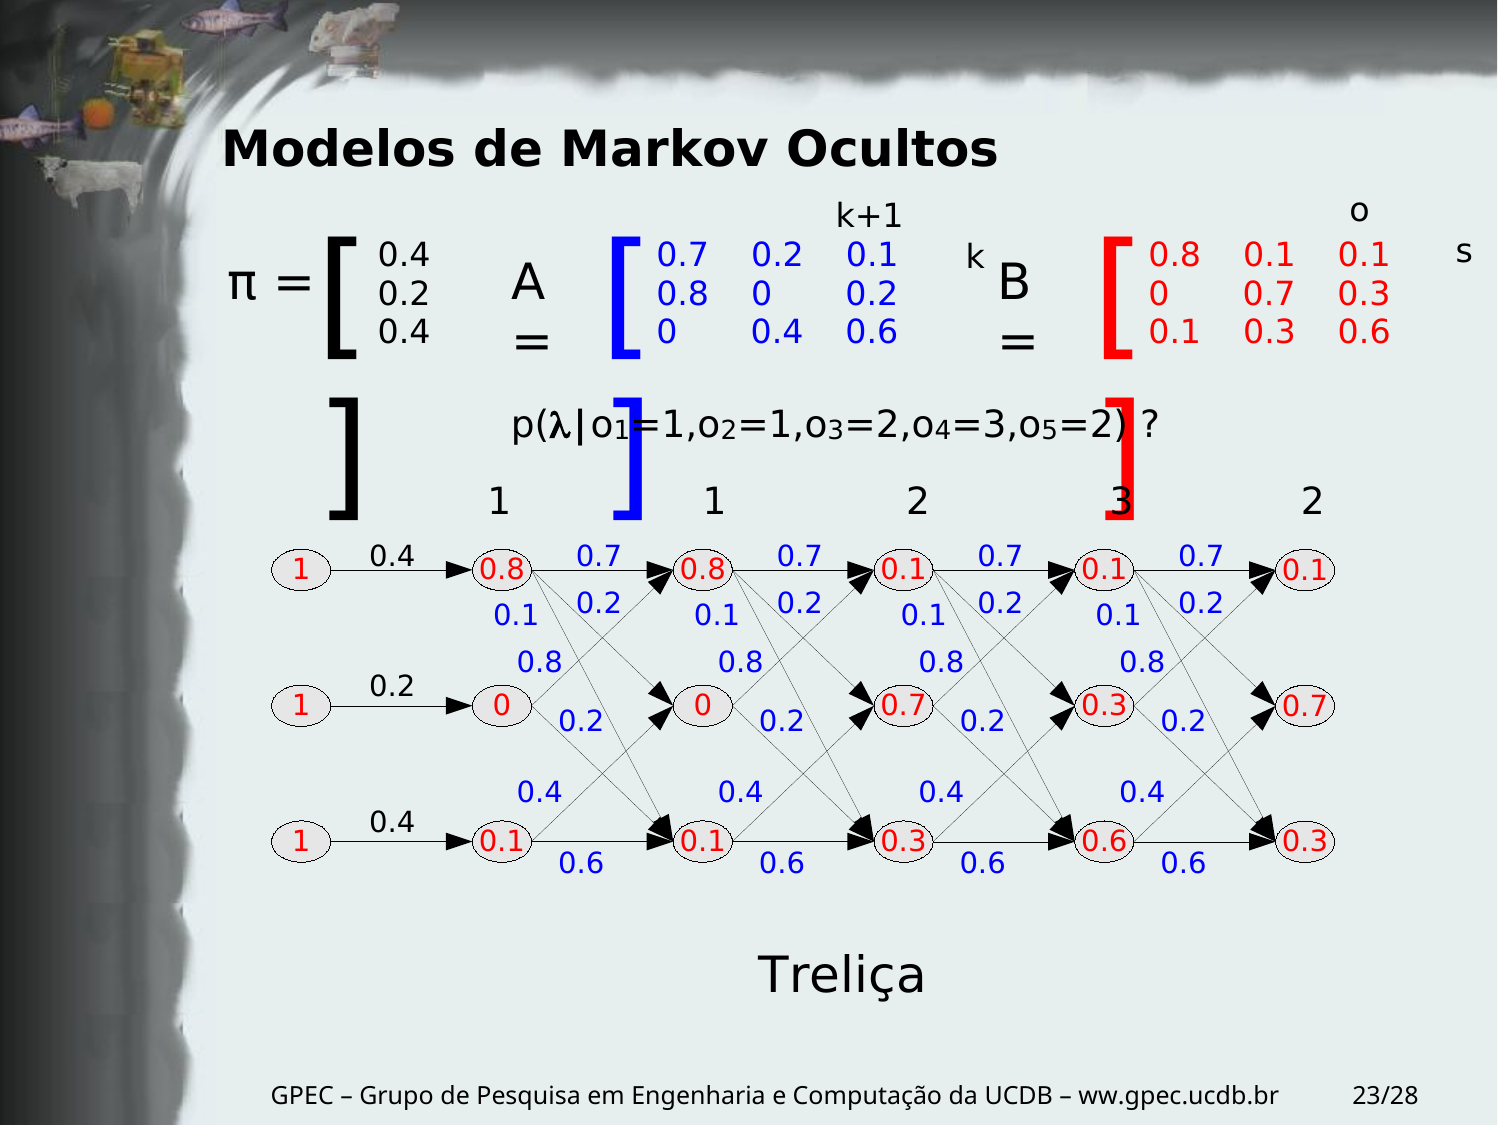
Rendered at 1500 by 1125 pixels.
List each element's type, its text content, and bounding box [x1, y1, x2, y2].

picture [0, 0, 1498, 1125]
text_box B = [983, 246, 1103, 320]
text_box 0.8 [903, 638, 981, 688]
text_box 0.2 [962, 578, 1040, 628]
text_box 1 [271, 549, 331, 591]
text_box 0.2 [1163, 578, 1241, 629]
text_box 0.4 [1104, 768, 1181, 818]
text_box 1 [271, 685, 331, 727]
title Modelos de Markov Ocultos [206, 84, 1477, 215]
text_box 0.3 [874, 820, 933, 863]
text_box 0.2 [744, 697, 821, 747]
text_box 0.1 [1074, 549, 1134, 590]
text_box 0.7 [561, 531, 638, 578]
text_box s [1440, 224, 1488, 278]
text_box k [950, 230, 1000, 284]
text_box 0.2 [944, 697, 1022, 747]
text_box 0 [472, 685, 532, 727]
text_box 0.3 [1275, 821, 1335, 863]
text_box 0.1 [885, 590, 963, 640]
text_box 1 [271, 820, 331, 863]
text_box 0.4 [903, 768, 980, 818]
text_box 0.6 [1145, 839, 1223, 889]
text_box o [1334, 183, 1385, 237]
text_box 0.8 [501, 637, 579, 688]
text_box 1 1 2 3 2 [472, 472, 1325, 531]
text_box A = [496, 246, 617, 320]
text_box 0.8 [1104, 638, 1181, 688]
text_box 0.4 [702, 768, 780, 818]
text_box 0.2 [561, 578, 638, 628]
text_box [ ] [301, 206, 522, 382]
text_box 0.1 [679, 590, 756, 640]
text_box [ ] [585, 206, 977, 382]
text_box 0.2 [354, 661, 431, 711]
text_box [ ] [1077, 206, 1470, 382]
text_box 0.8 [472, 549, 532, 590]
text_box 0.4 [501, 768, 579, 818]
text_box 0.8 [702, 638, 780, 688]
text_box π = [212, 246, 338, 320]
text_box 0.7 [962, 531, 1040, 578]
text_box 0.1 [478, 590, 555, 640]
text_box 0.4 [354, 797, 431, 847]
text_box Treliça [744, 938, 938, 1013]
text_box 0.1 [874, 549, 933, 590]
text_box p(|o1=1,o2=1,o3=2,o4=3,o5=2) ? [496, 390, 1382, 491]
text_box k+1 [820, 189, 918, 243]
text_box 0 [673, 685, 733, 727]
text_box 0.2 [543, 697, 620, 747]
text_box 0.7 [874, 685, 933, 727]
text_box 0.1 [673, 820, 733, 863]
text_box 0.1 [1080, 590, 1158, 640]
text_box 0.1 [1275, 549, 1335, 591]
text_box 0.6 [543, 838, 620, 889]
text_box 0.2 [761, 578, 839, 628]
text_box 0.7 [1275, 685, 1335, 727]
text_box 0.1 [472, 820, 532, 863]
text_box 0.6 [944, 839, 1022, 889]
text_box 0.3 [1074, 685, 1134, 727]
text_box 0.6 [1074, 820, 1134, 863]
text_box 0.8 [673, 549, 733, 590]
text_box 0.2 [1145, 697, 1223, 747]
text_box 0.7 [1163, 531, 1241, 578]
text_box 0.4 [354, 531, 431, 581]
text_box 0.6 [744, 838, 821, 889]
text_box 0.7 [761, 531, 839, 578]
